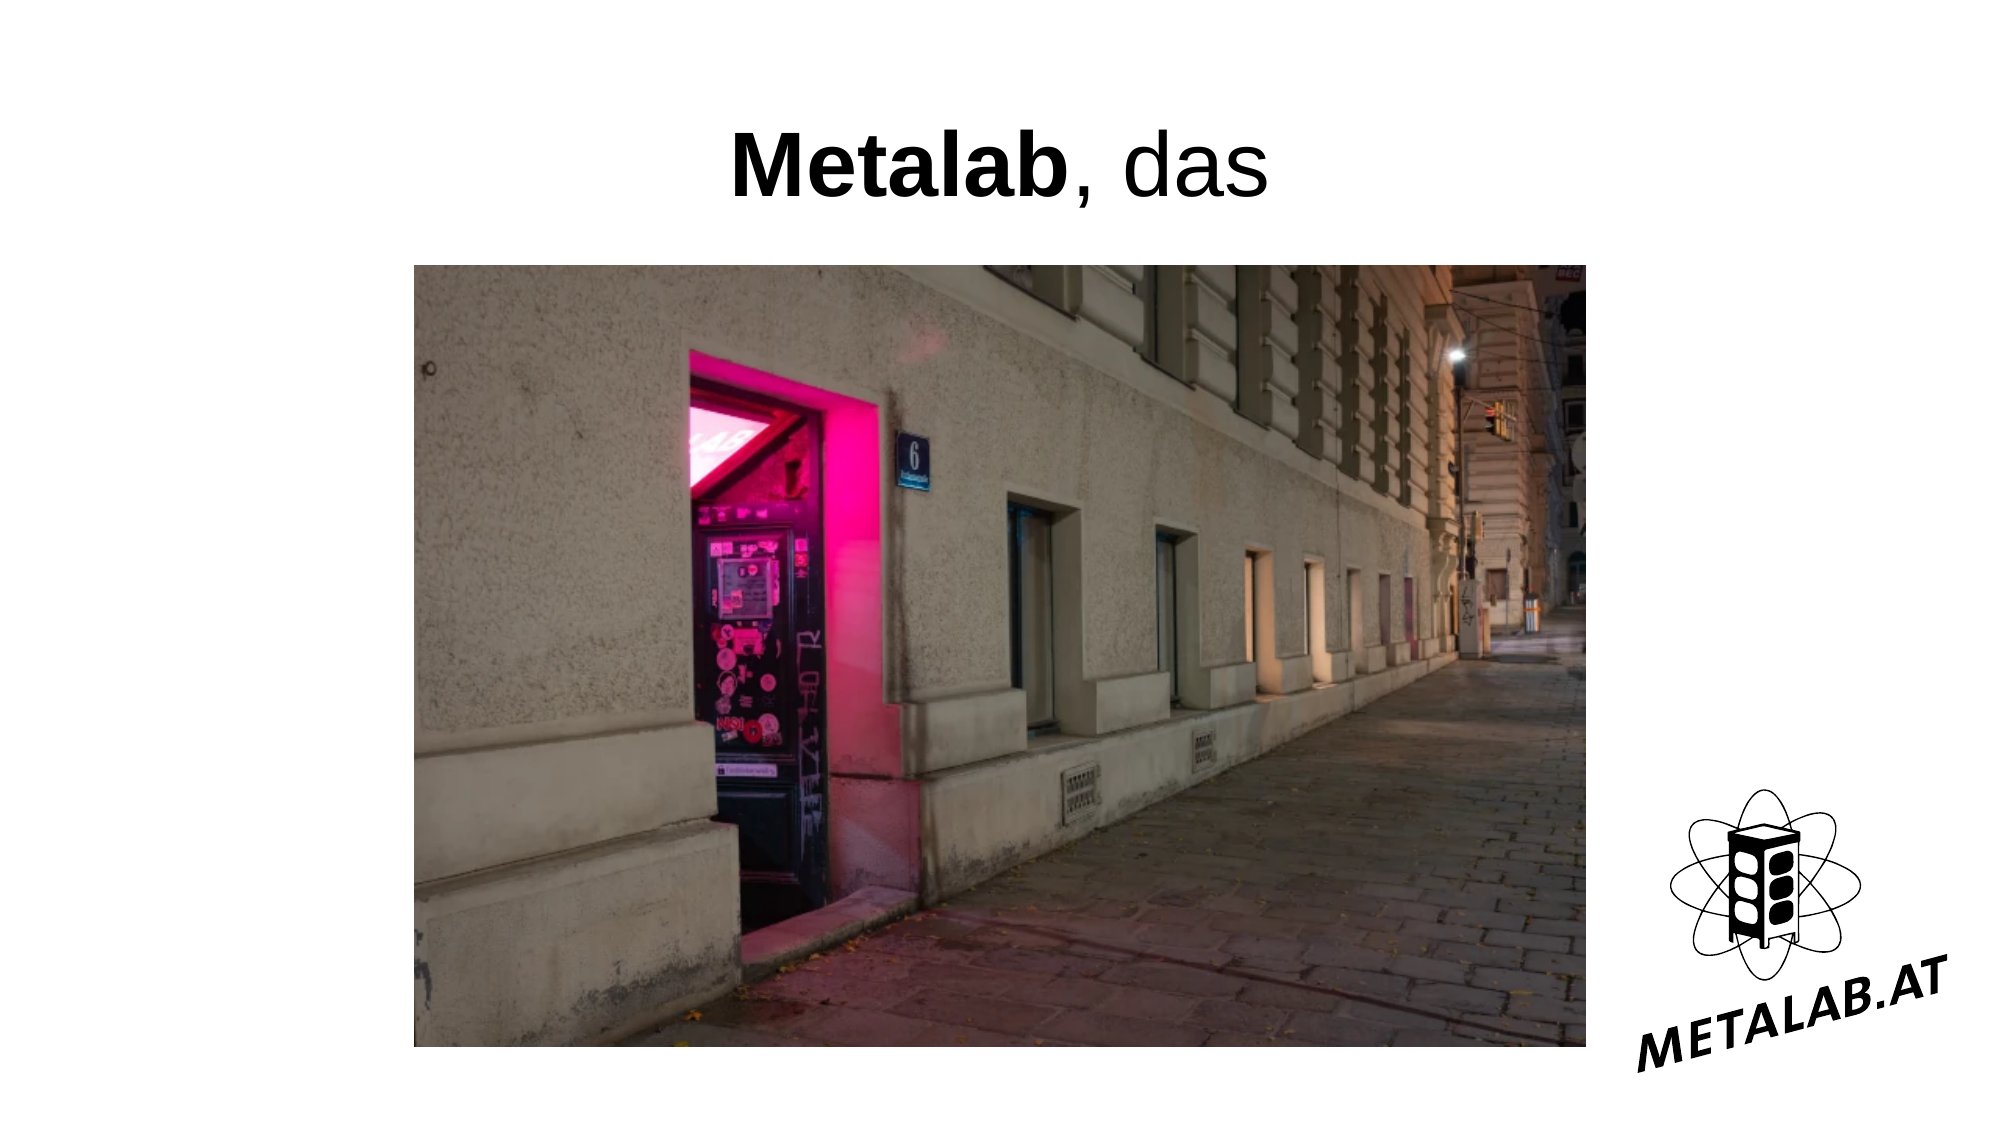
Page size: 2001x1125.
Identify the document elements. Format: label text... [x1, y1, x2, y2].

picture [414, 265, 1586, 1048]
title Metalab, das [137, 59, 1863, 278]
